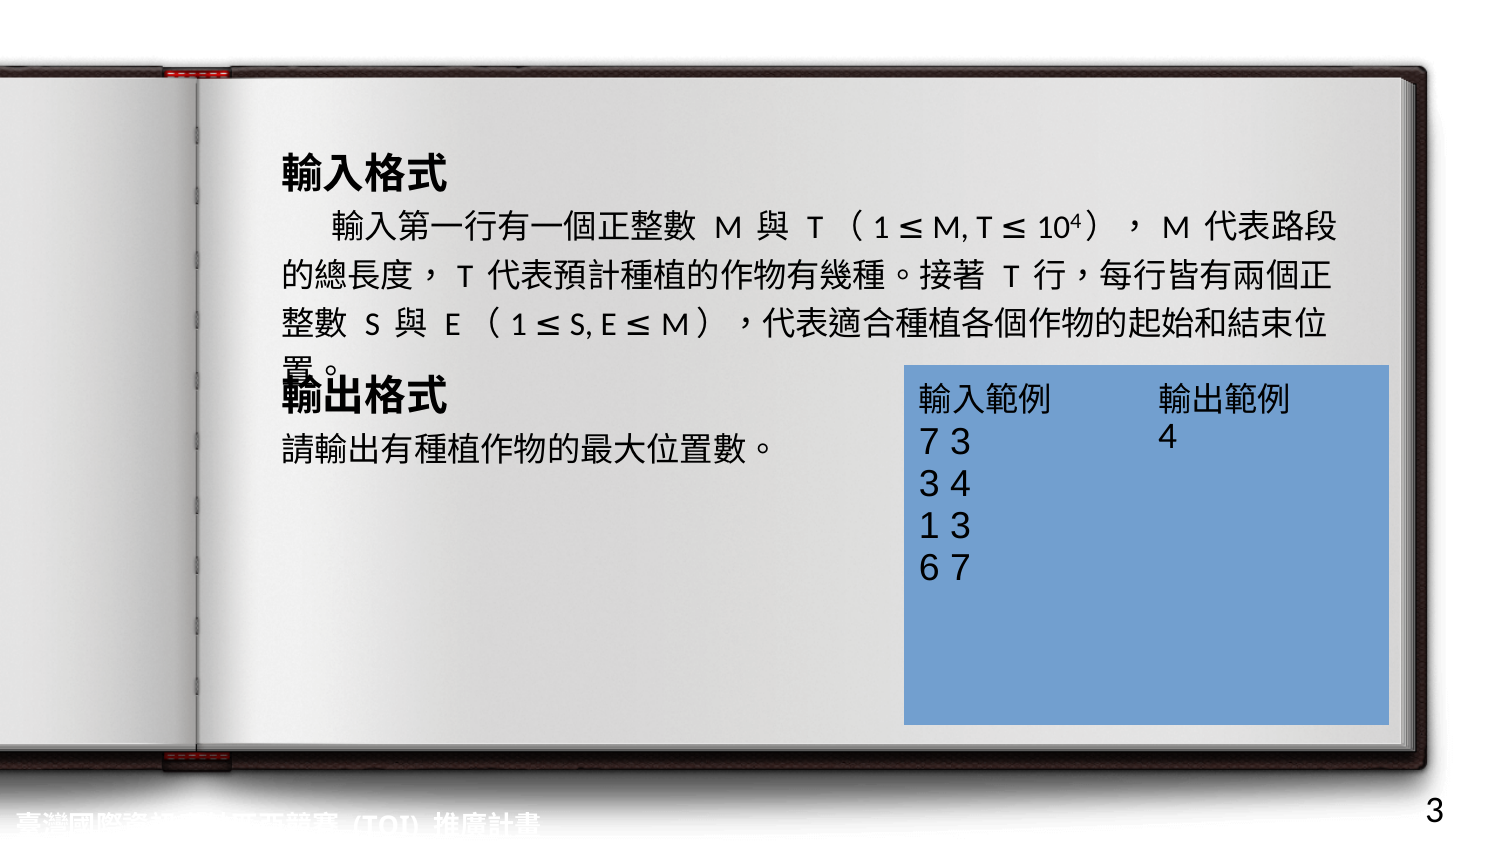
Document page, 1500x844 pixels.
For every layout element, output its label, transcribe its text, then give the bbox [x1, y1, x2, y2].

text_box 輸入格式 輸入第一行有一個正整數 M 與 T（1 ≤ M, T ≤ 104），M 代表路段的總長度，T 代表預計種植的作物有幾種。接著 T 行，每行皆有兩個正整數 S 與 E（1 ≤ S, E ≤ M），代表適合種植各個作物的起始和結束位置。 [266, 132, 1356, 400]
table_header 輸出範例 4 [1143, 365, 1389, 725]
table_header 輸入範例 7 3 3 4 1 3 6 7 [904, 365, 1143, 725]
text_box <編號> [1410, 779, 1500, 844]
picture [0, 0, 1500, 844]
text_box 輸出格式 請輸出有種植作物的最大位置數。 [266, 355, 891, 478]
